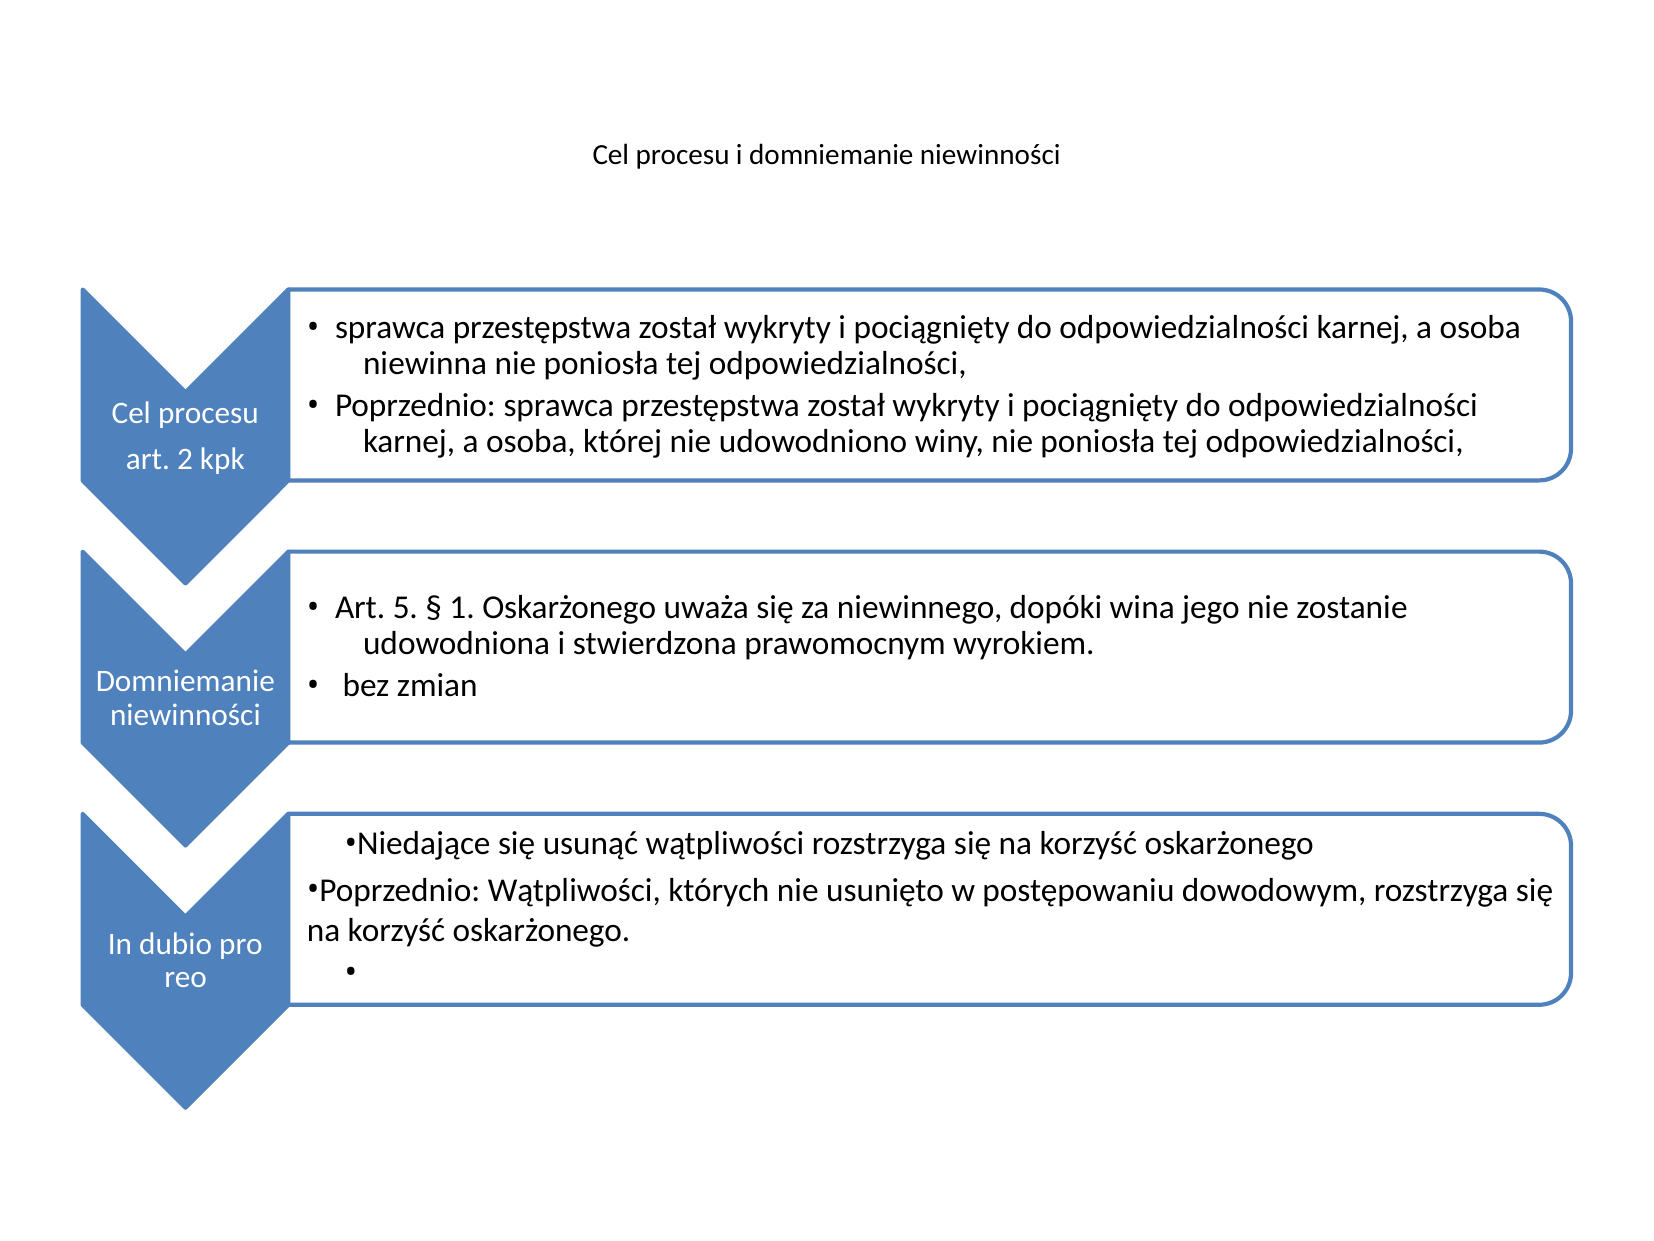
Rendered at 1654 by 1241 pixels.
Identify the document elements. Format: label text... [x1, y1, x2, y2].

text_box In dubio pro reo [82, 813, 289, 1108]
text_box Niedające się usunąć wątpliwości rozstrzyga się na korzyść oskarżonego Poprzednio: Wątpliwości, których nie usunięto w postępowaniu dowodowym, rozstrzyga się na korzyść oskarżonego. [288, 813, 1572, 1005]
text_box sprawca przestępstwa został wykryty i pociągnięty do odpowiedzialności karnej, a osoba niewinna nie poniosła tej odpowiedzialności, Poprzednio: sprawca przestępstwa został wykryty i pociągnięty do odpowiedzialności karnej, a osoba, której nie udowodniono winy, nie poniosła tej odpowiedzialności, [288, 289, 1572, 481]
text_box Domniemanie niewinności [82, 551, 288, 846]
text_box Art. 5. § 1. Oskarżonego uważa się za niewinnego, dopóki wina jego nie zostanie udowodniona i stwierdzona prawomocnym wyrokiem. bez zmian [288, 551, 1572, 743]
text_box Cel procesu art. 2 kpk [82, 289, 288, 584]
title Cel procesu i domniemanie niewinności [82, 49, 1572, 257]
